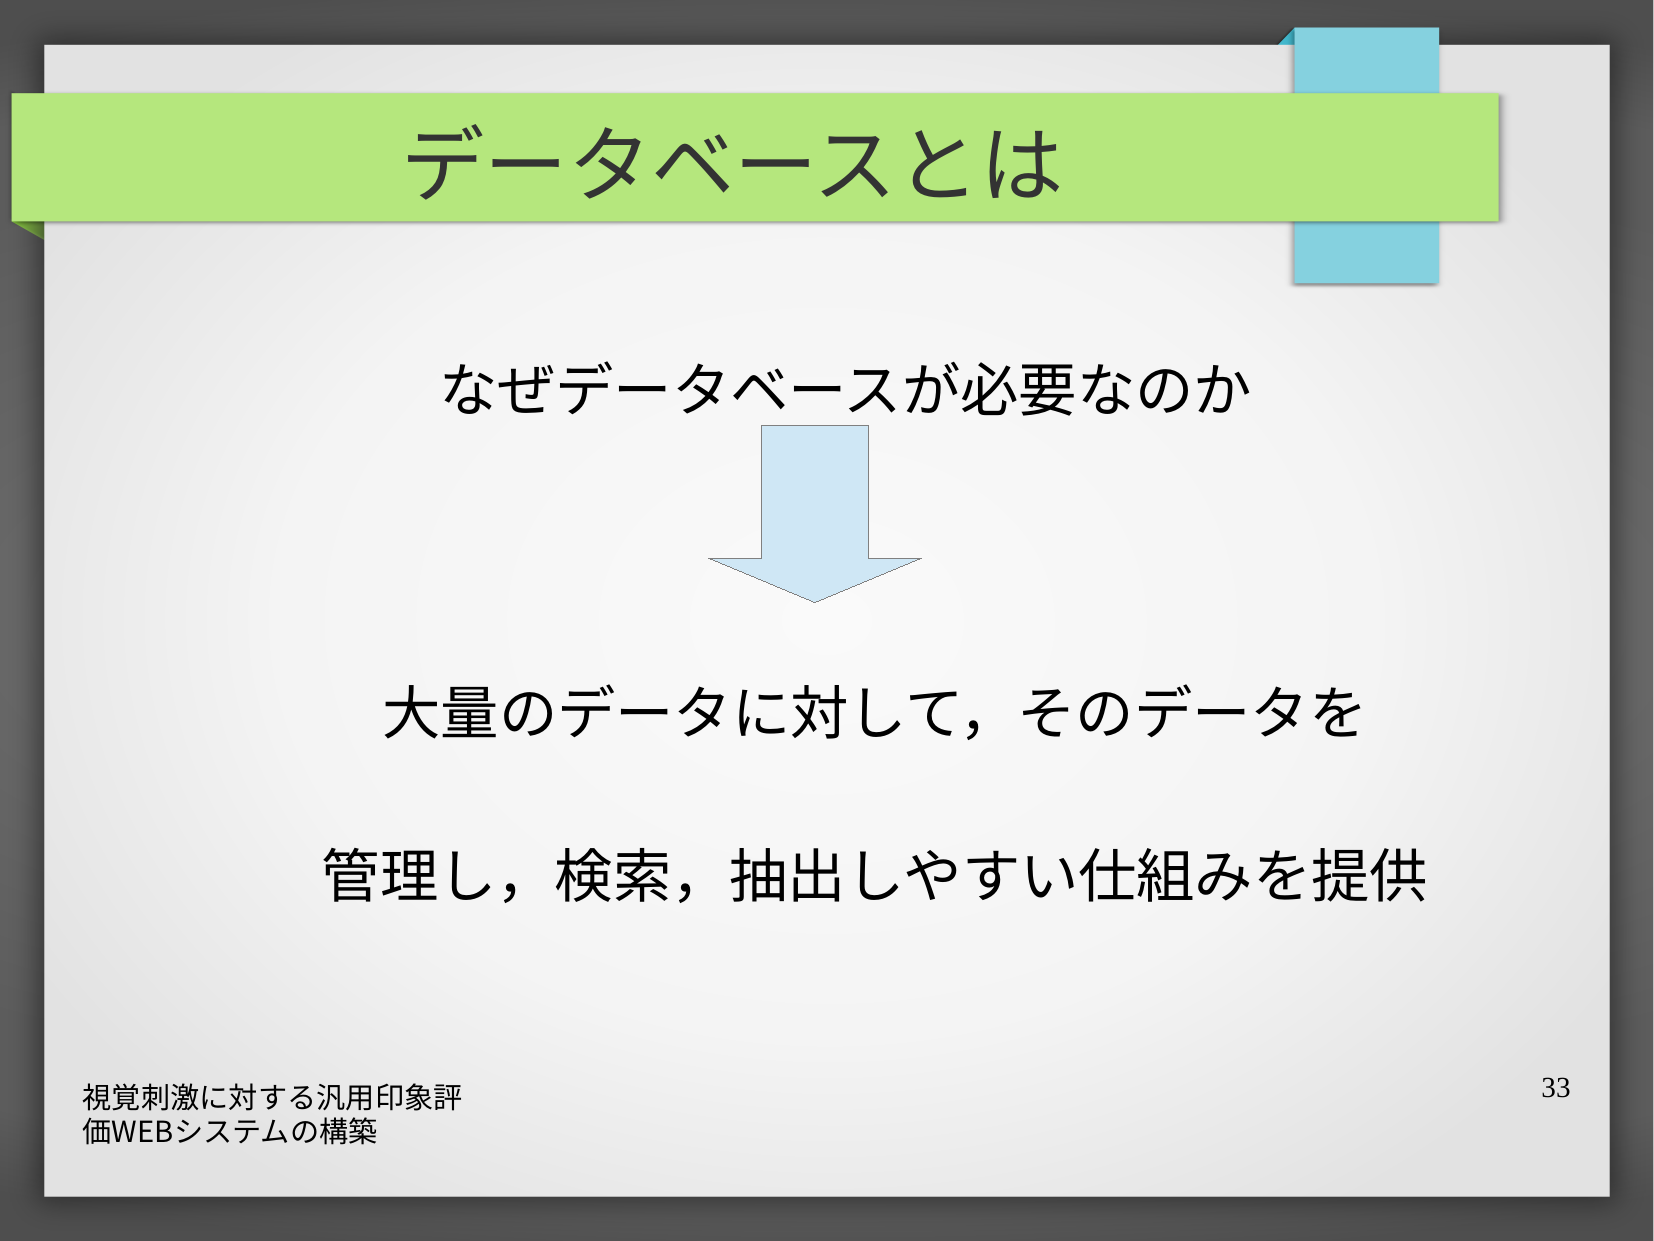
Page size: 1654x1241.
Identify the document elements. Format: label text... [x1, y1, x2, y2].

title データベースとは [70, 106, 1229, 213]
text_box [708, 425, 922, 603]
text_box 大量のデータに対して，そのデータを 管理し，検索，抽出しやすい仕組みを提供 [307, 659, 1337, 850]
picture [0, 0, 1654, 1241]
list なぜデータベースが必要なのか [82, 343, 1538, 1063]
